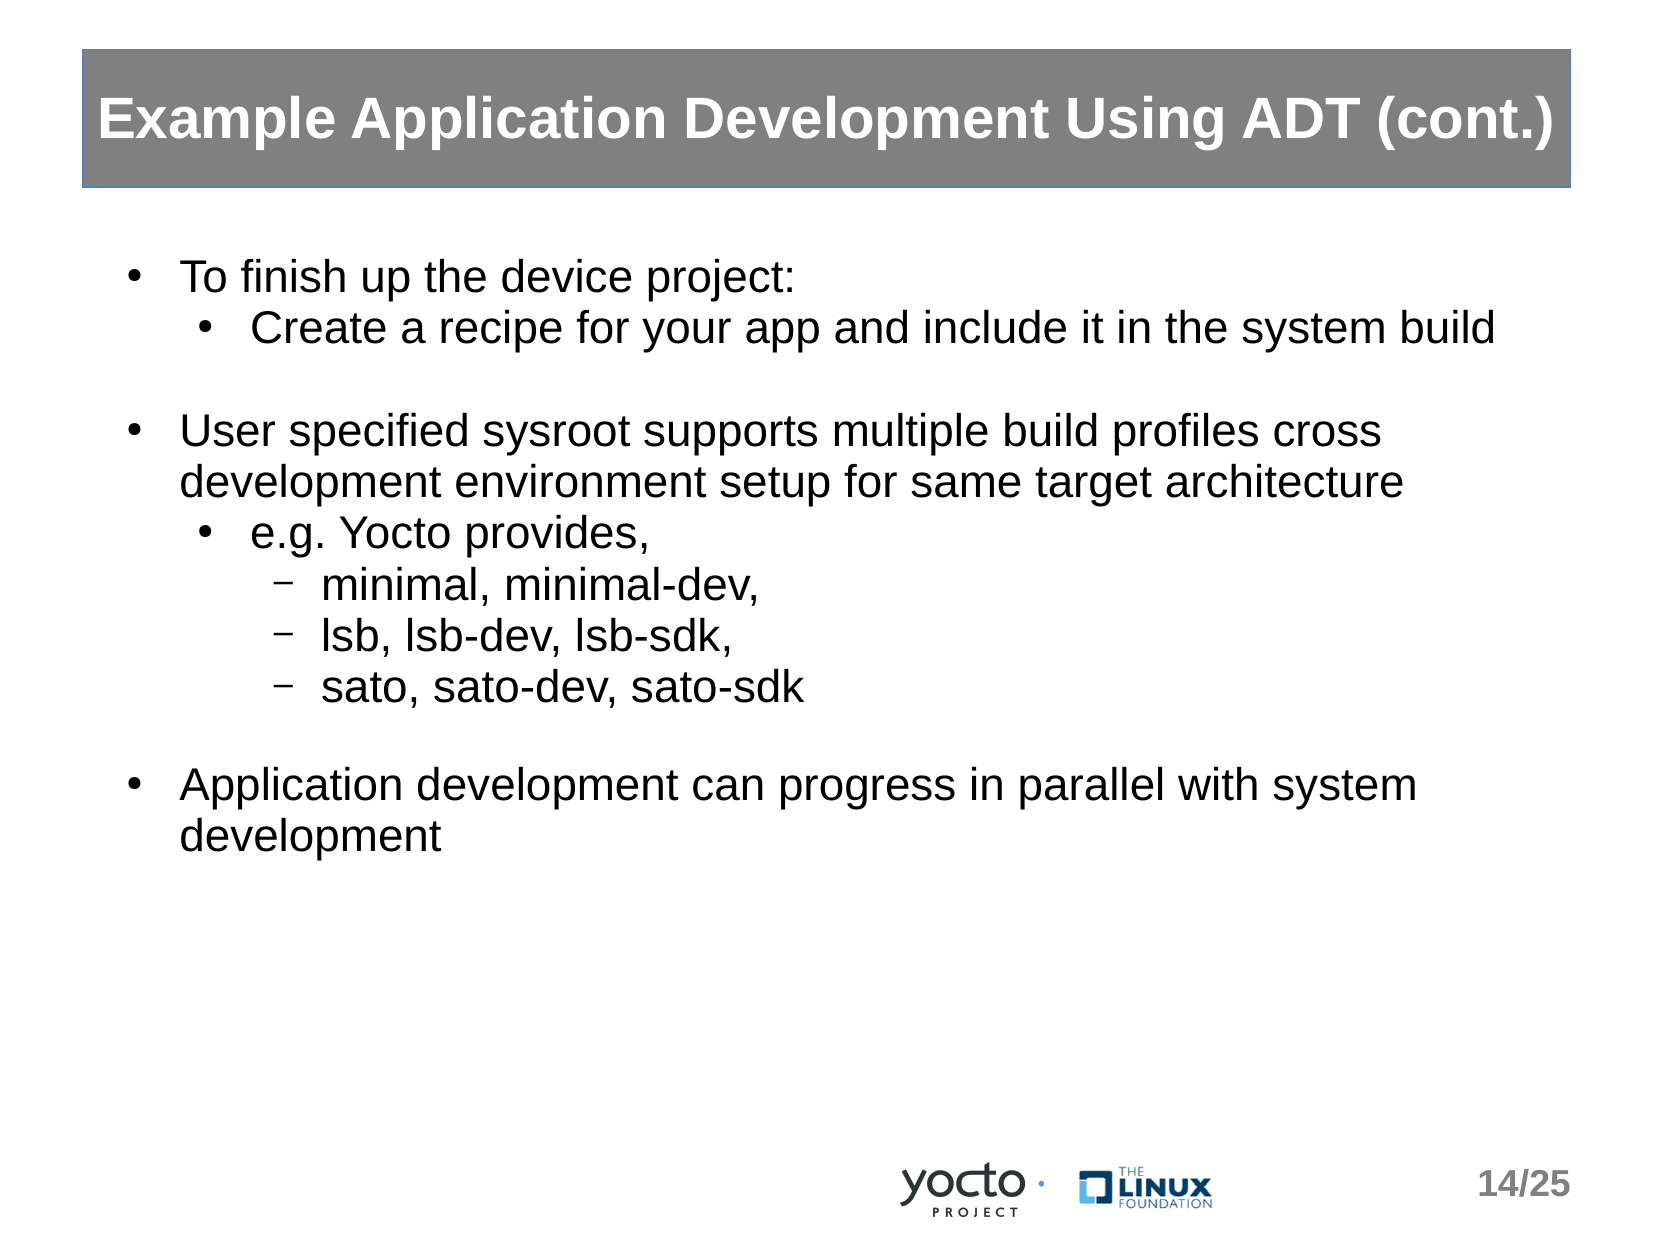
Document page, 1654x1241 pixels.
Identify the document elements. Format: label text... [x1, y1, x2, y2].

title Example Application Development Using ADT (cont.) [82, 49, 1571, 188]
picture [1075, 1162, 1215, 1211]
picture [900, 1162, 1044, 1217]
text_box To finish up the device project: Create a recipe for your app and include it in the system build User specified sysroot supports multiple build profiles cross development environment setup for same target architecture e.g. Yocto provides, minimal, minimal-dev, lsb, lsb-dev, lsb-sdk, sato, sato-dev, sato-sdk Application development can progress in parallel with system development [93, 243, 1538, 909]
